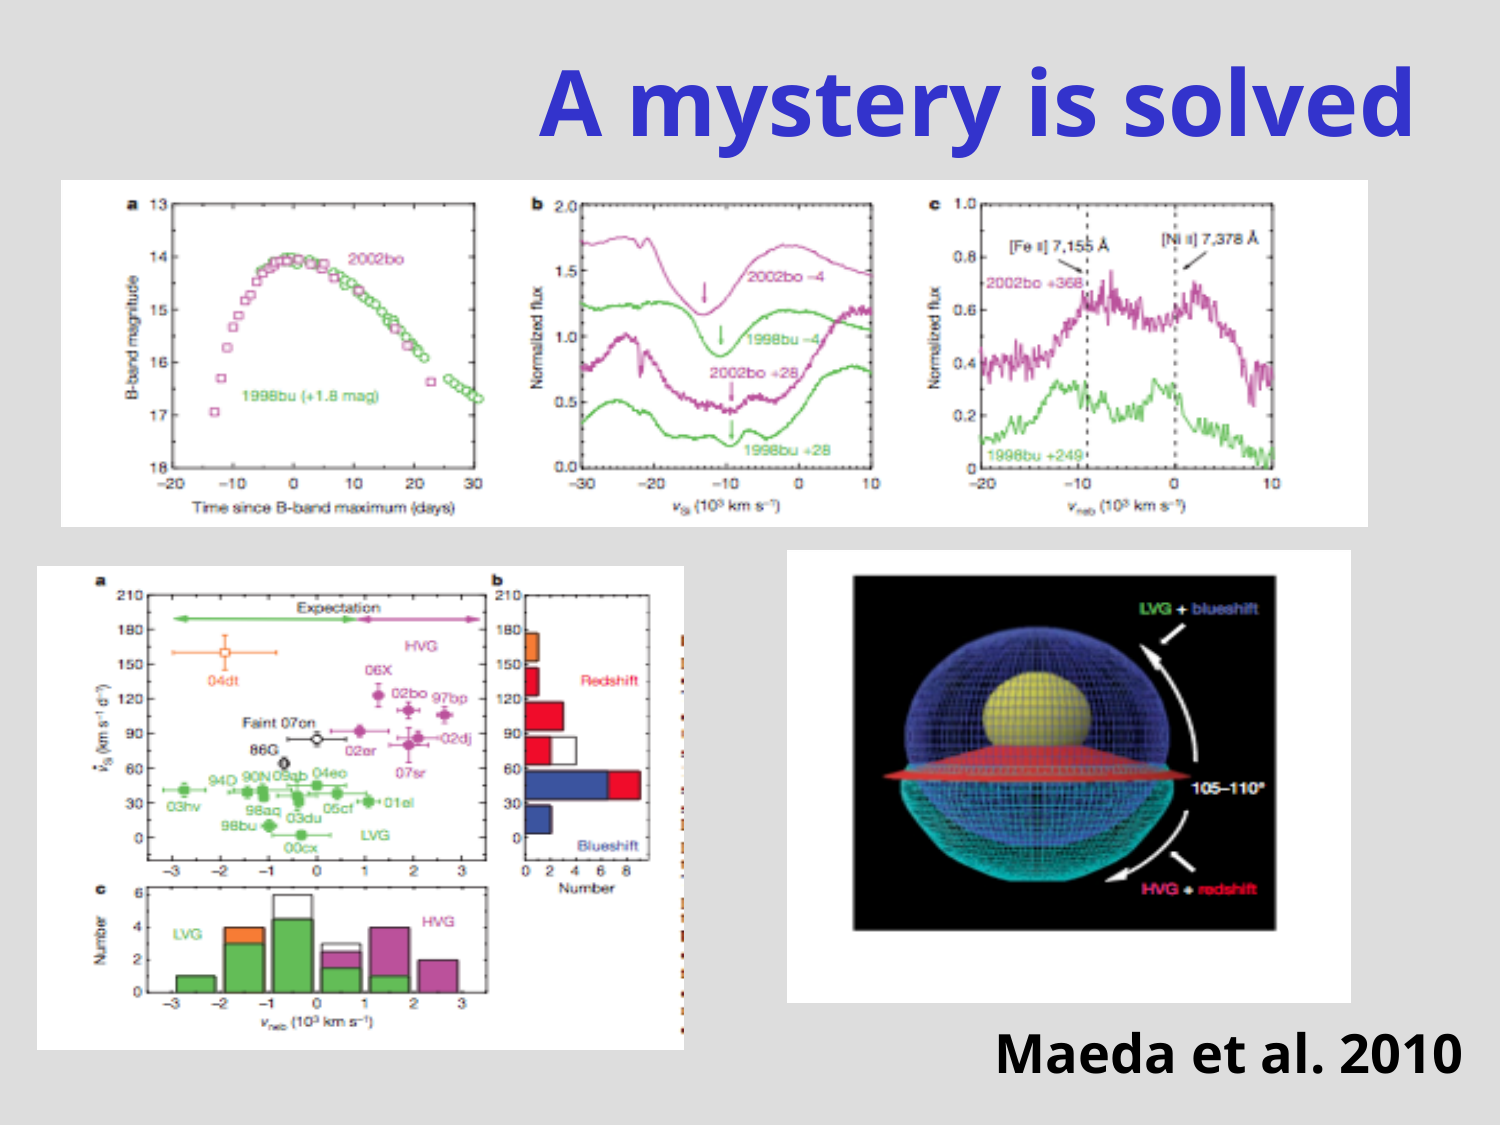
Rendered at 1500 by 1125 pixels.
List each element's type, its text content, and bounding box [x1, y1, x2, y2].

picture [787, 550, 1351, 1003]
text_box Maeda et al. 2010 [900, 1012, 1500, 1093]
picture [61, 180, 1368, 527]
picture [37, 566, 684, 1051]
text_box A mystery is solved [393, 44, 1457, 166]
